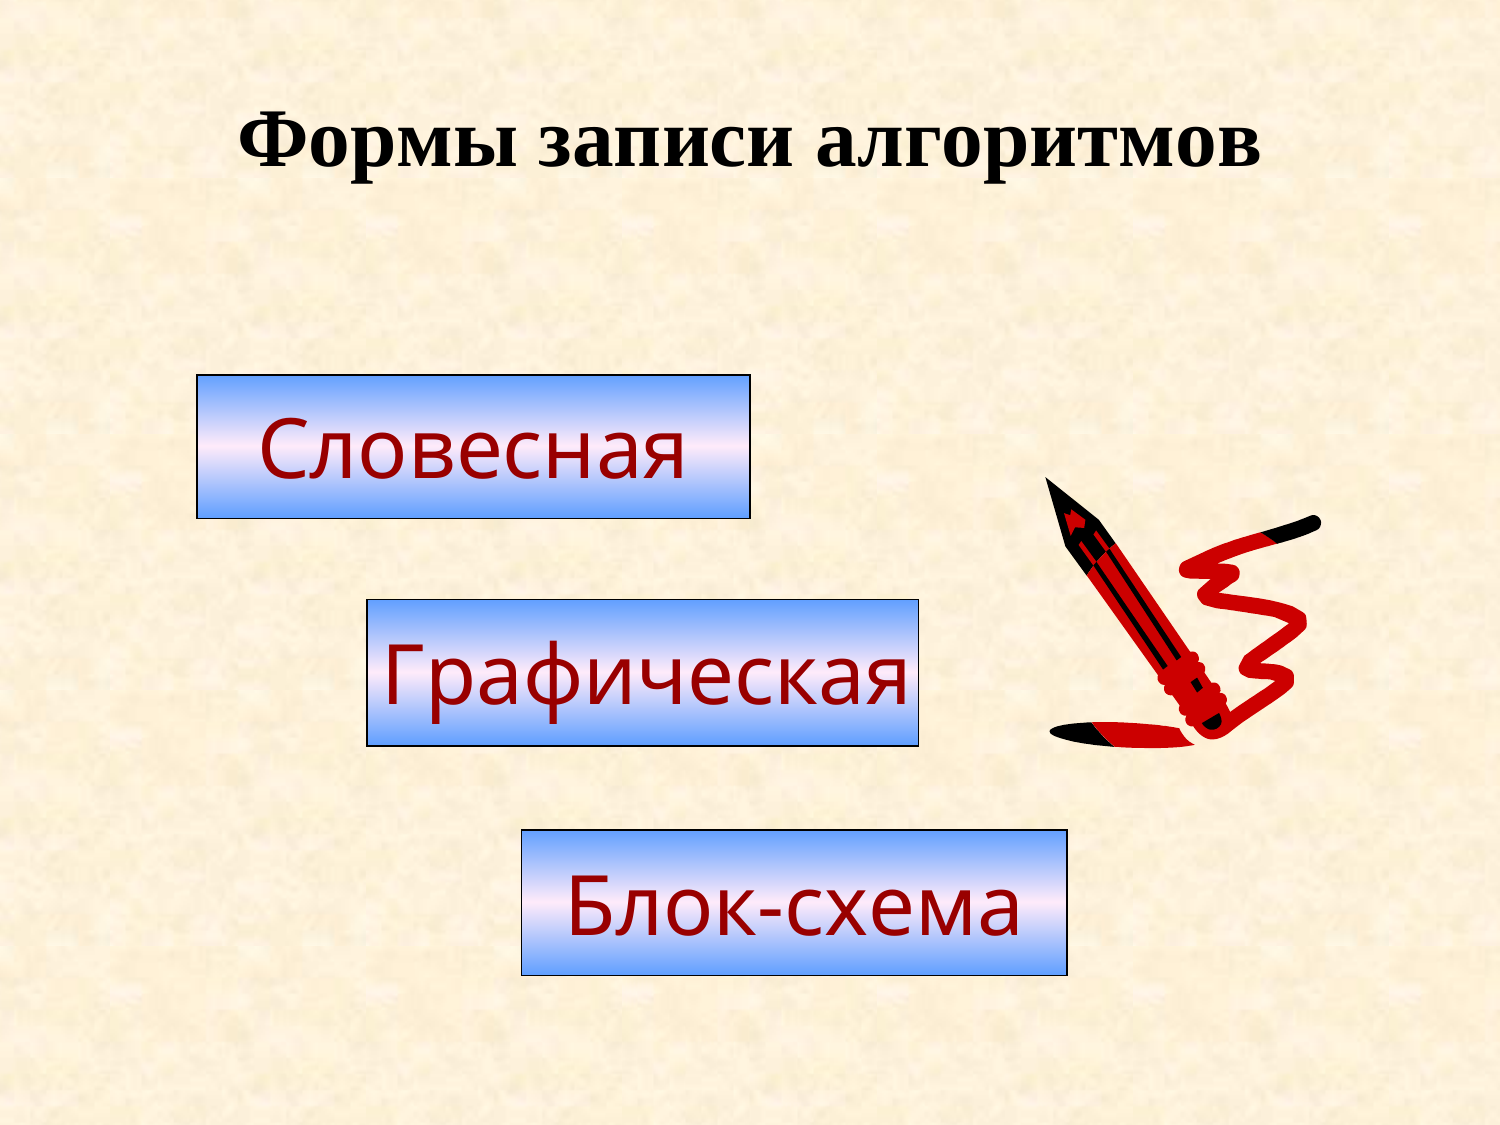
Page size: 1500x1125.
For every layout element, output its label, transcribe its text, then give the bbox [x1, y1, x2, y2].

text_box [1049, 722, 1195, 749]
text_box Графическая [366, 599, 919, 746]
title Формы записи алгоритмов [75, 33, 1426, 245]
text_box Блок-схема [521, 830, 1068, 976]
text_box Словесная [197, 374, 751, 519]
picture [0, 0, 1500, 1125]
text_box [1045, 477, 1322, 740]
